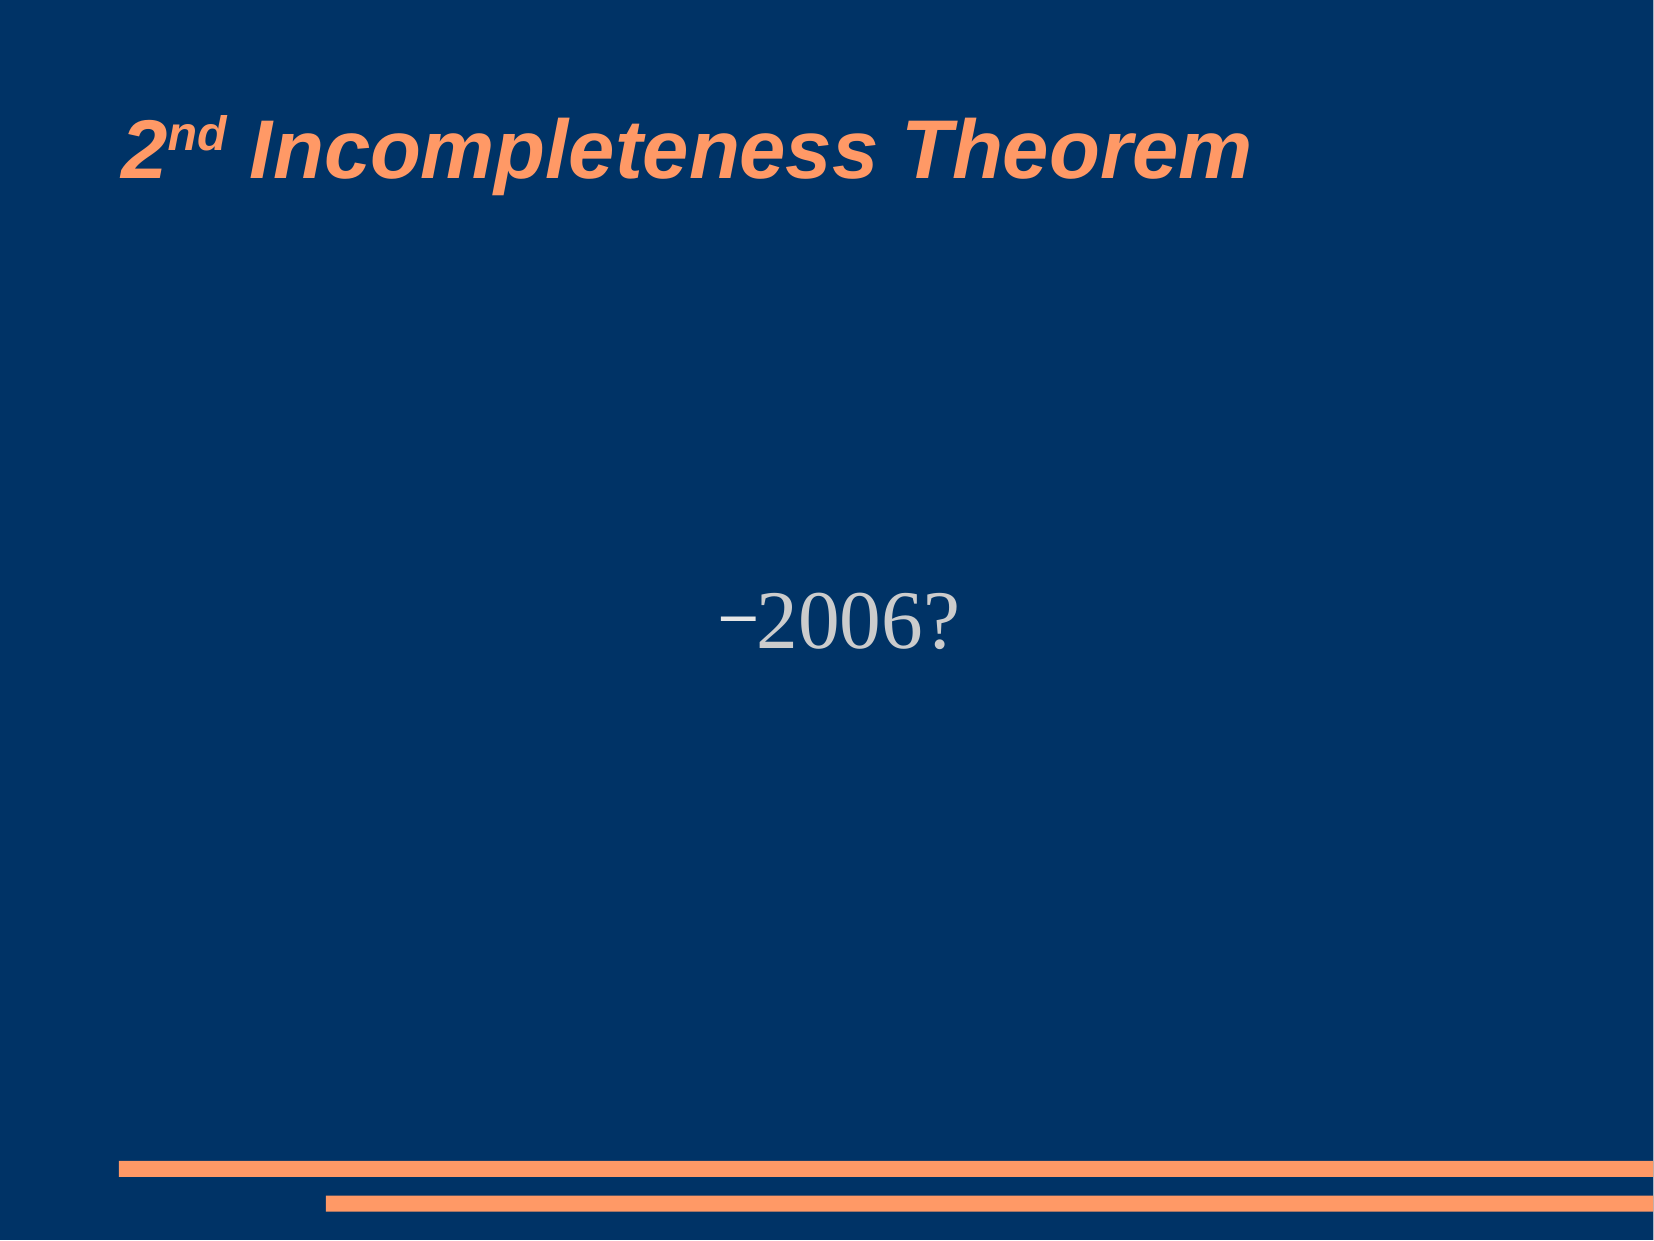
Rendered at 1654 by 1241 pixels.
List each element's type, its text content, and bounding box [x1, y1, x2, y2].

title 2nd Incompleteness Theorem [121, 46, 1534, 215]
subtitle 2006? [121, 215, 1561, 1026]
